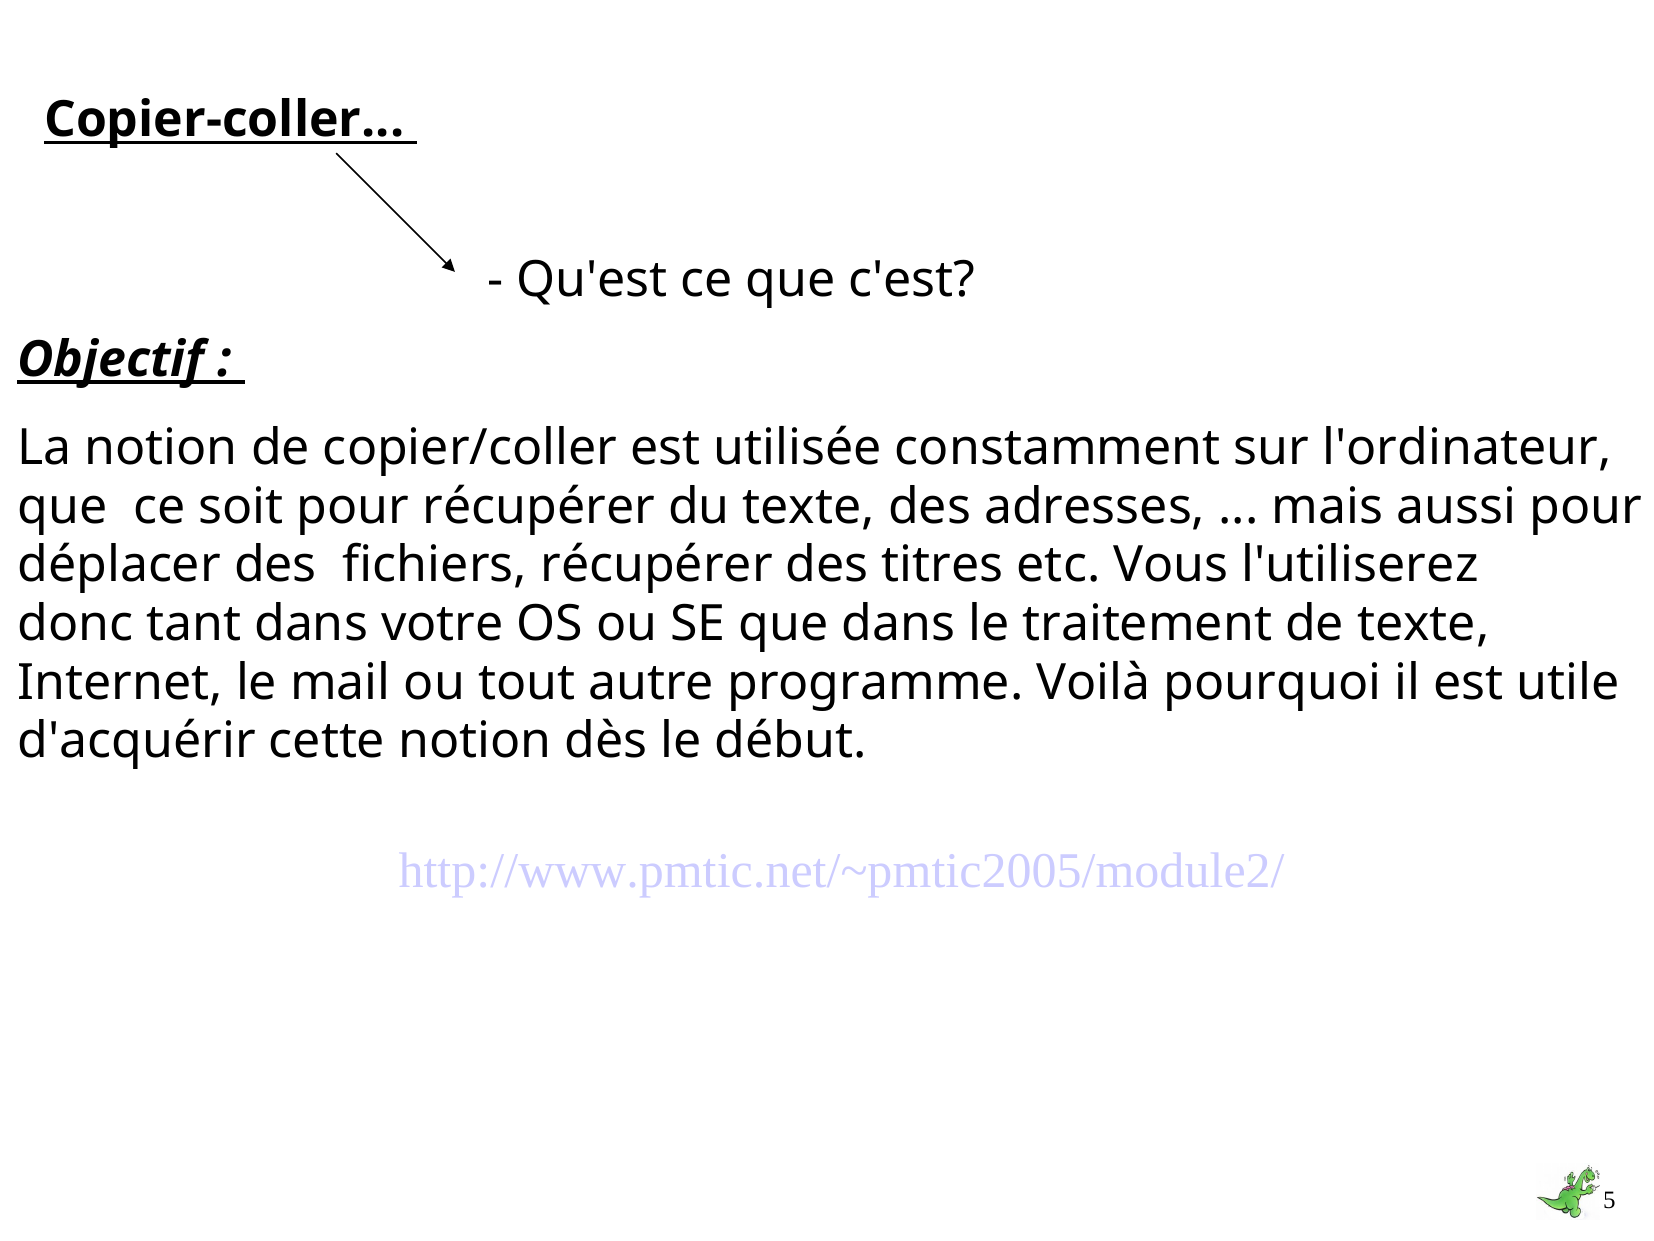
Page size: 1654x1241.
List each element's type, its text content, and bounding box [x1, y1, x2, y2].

text_box - Qu'est ce que c'est? [524, 265, 547, 293]
text_box http://www.pmtic.net/~pmtic2005/module2/ [383, 856, 1329, 986]
text_box Objectif : La notion de copier/coller est utilisée constamment sur l'ordinateur, que ce soit pour récupérer du texte, des adresses, ... mais aussi pour déplacer des fichiers, récupérer des titres etc. Vous l'utiliserez donc tant dans votre OS ou SE que dans le traitement de texte, Internet, le mail ou tout autre programme. Voilà pourquoi il est utile d'acquérir cette notion dès le début. [2, 345, 1654, 709]
text_box - Qu'est ce que c'est? [472, 265, 1123, 337]
text_box 5 [1603, 1186, 1632, 1214]
picture [1536, 1163, 1600, 1220]
text_box Copier-coller... [29, 105, 1624, 208]
